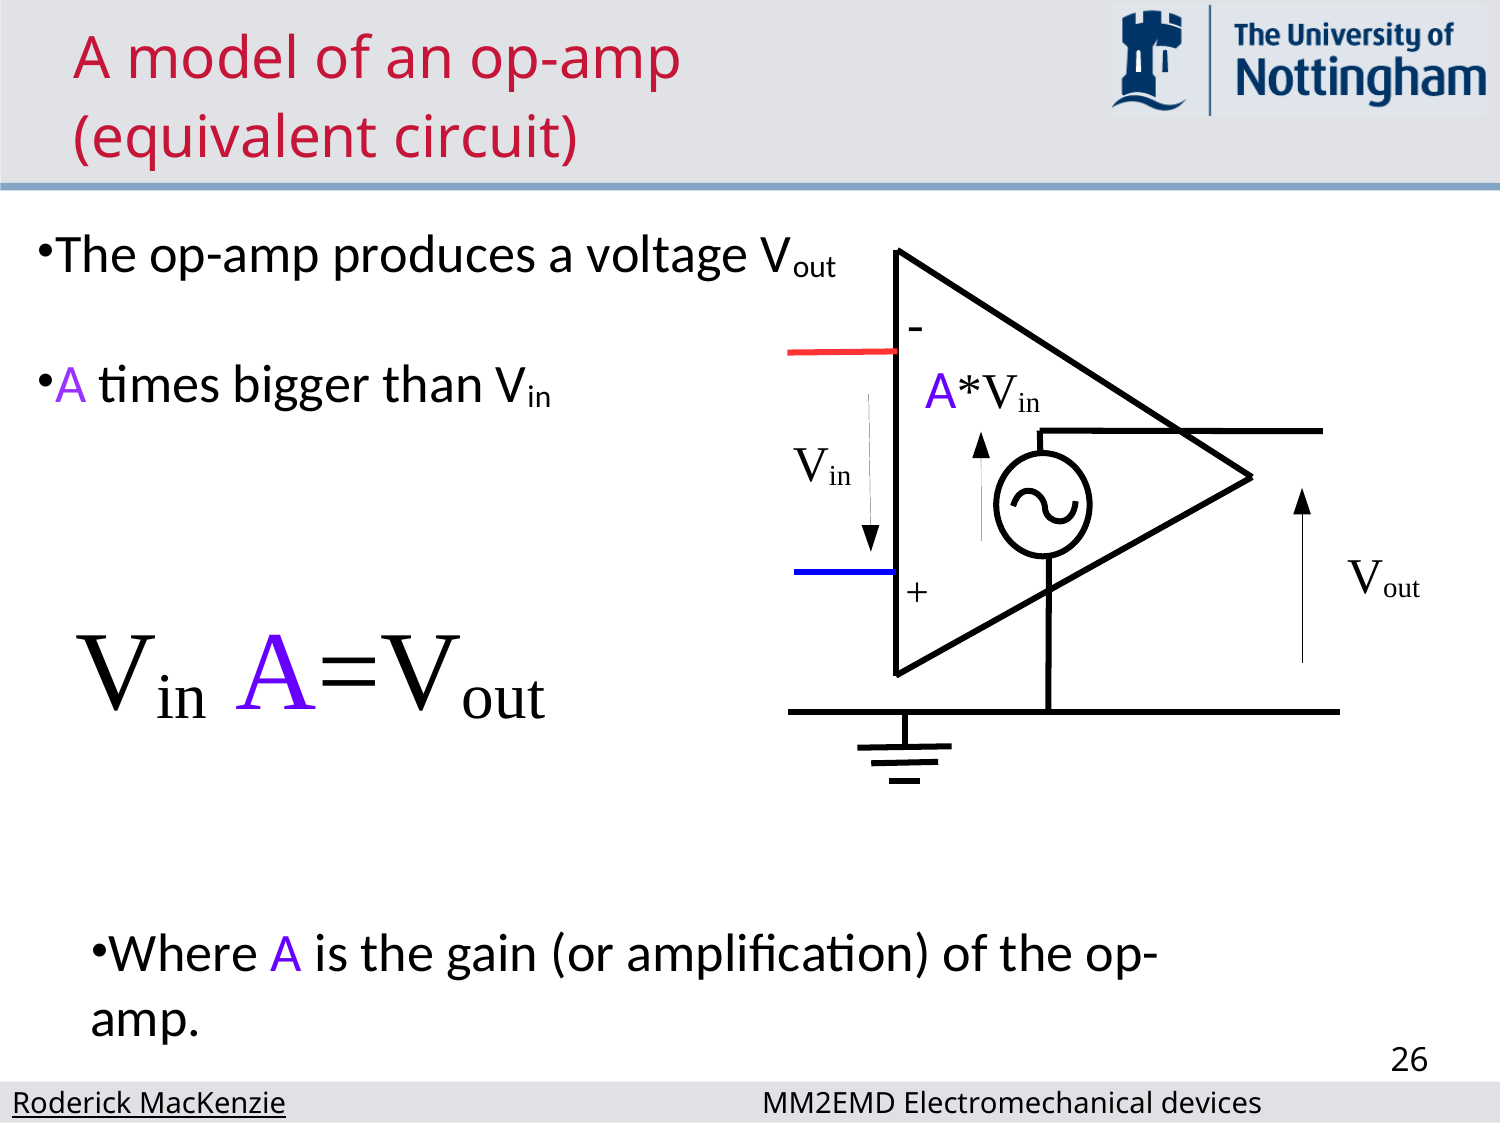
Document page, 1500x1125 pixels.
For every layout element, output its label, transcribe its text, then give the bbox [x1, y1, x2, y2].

text_box Vin A=Vout [60, 589, 598, 827]
text_box Vout [1332, 535, 1435, 628]
text_box A*Vin [910, 347, 1090, 520]
text_box - [892, 283, 939, 359]
text_box <number> [1375, 1030, 1500, 1101]
picture [1111, 4, 1487, 116]
text_box The op-amp produces a voltage Vout A times bigger than Vin [21, 210, 883, 717]
text_box + [890, 557, 944, 623]
text_box Where A is the gain (or amplification) of the op-amp. [75, 909, 1285, 1055]
title A model of an op-amp (equivalent circuit) [59, 20, 942, 172]
